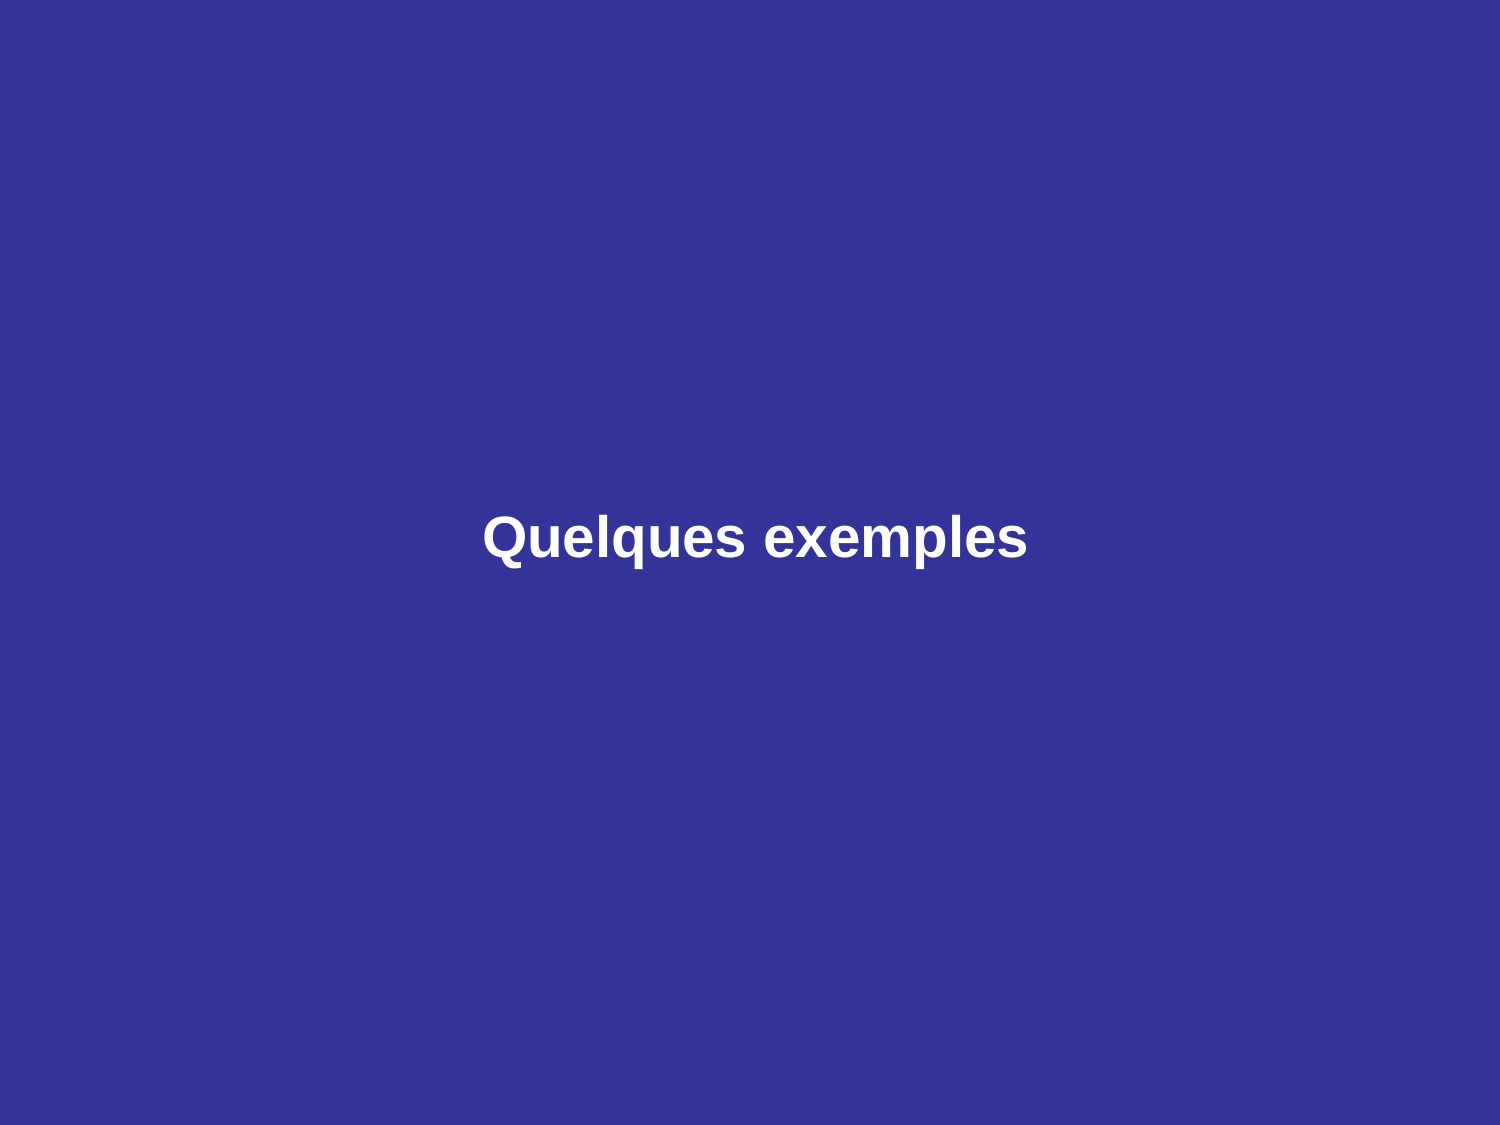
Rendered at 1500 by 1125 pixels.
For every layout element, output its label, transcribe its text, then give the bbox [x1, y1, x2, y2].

text_box Quelques exemples [372, 491, 1140, 578]
